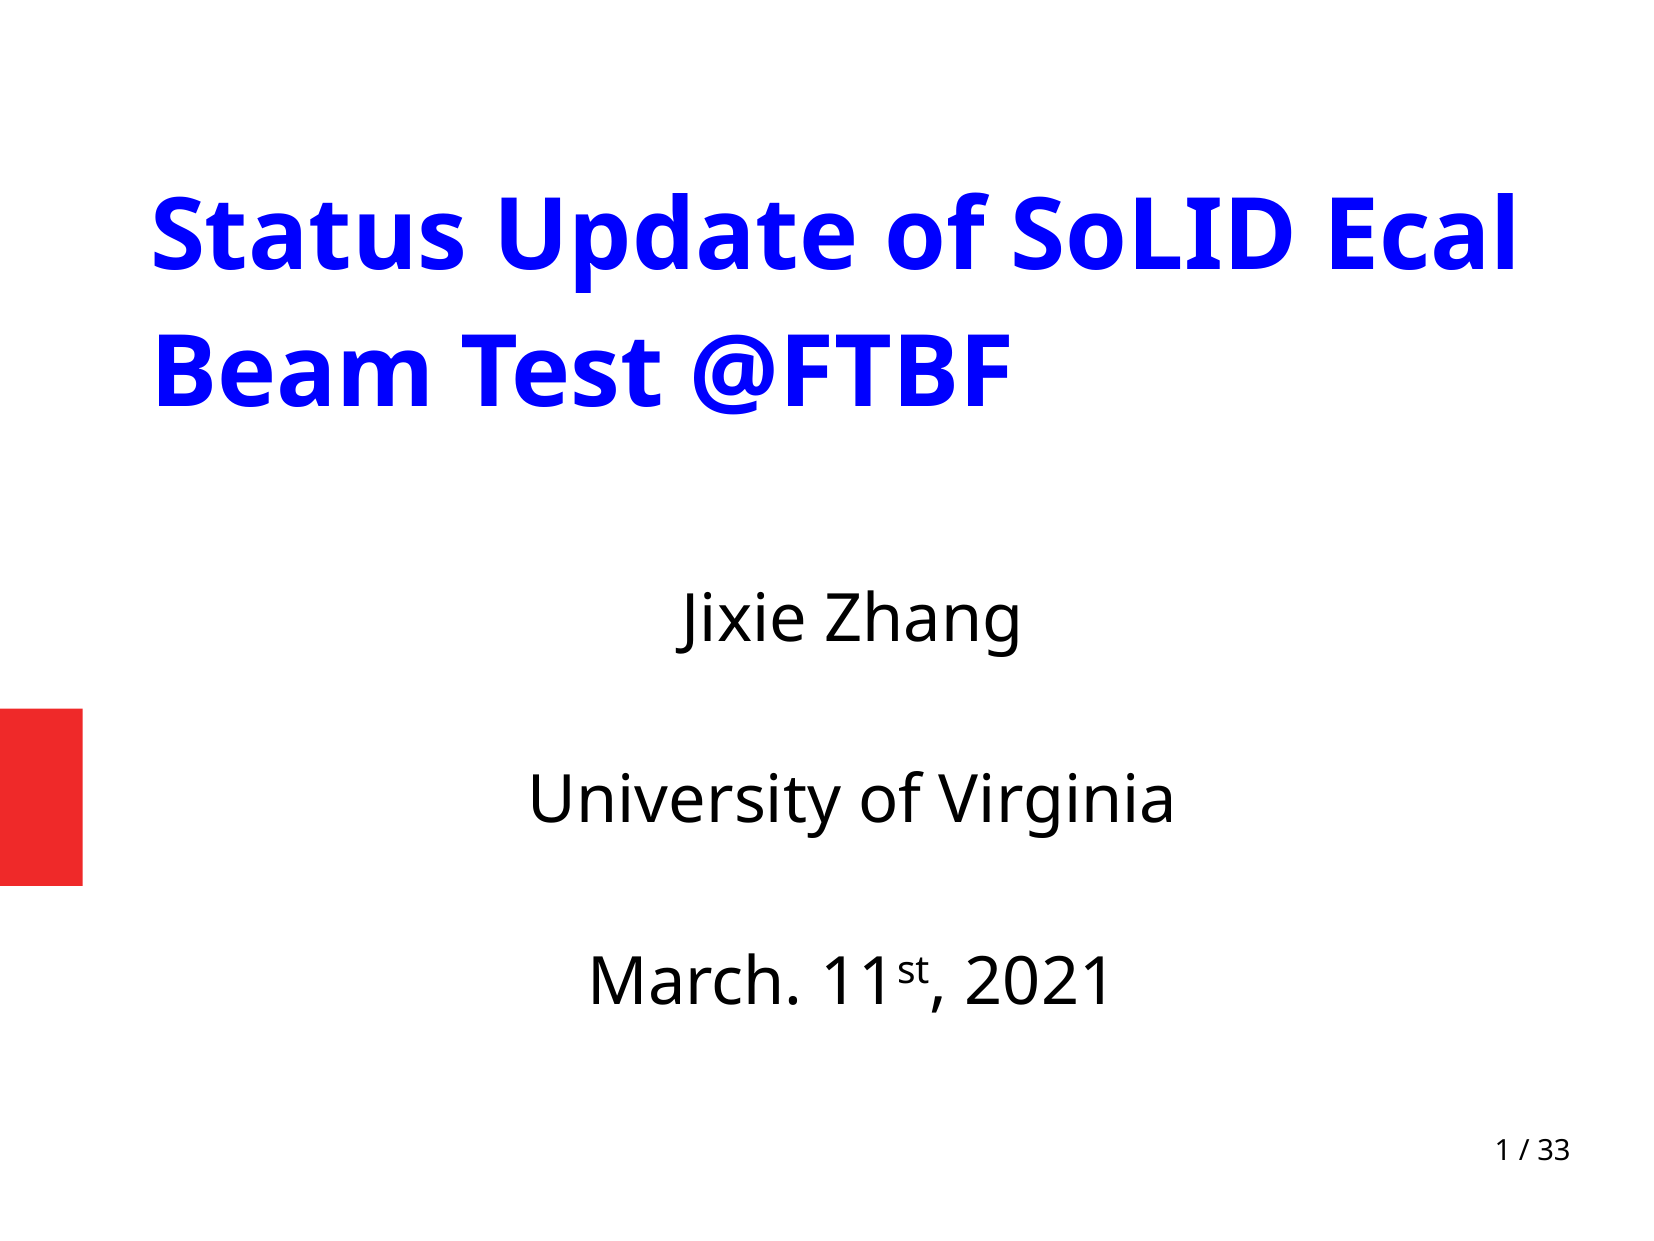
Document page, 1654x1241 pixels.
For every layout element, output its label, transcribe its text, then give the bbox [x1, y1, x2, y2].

subtitle Jixie Zhang University of Virginia March. 11st, 2021 [150, 570, 1556, 1115]
title Status Update of SoLID Ecal Beam Test @FTBF [150, 162, 1556, 436]
